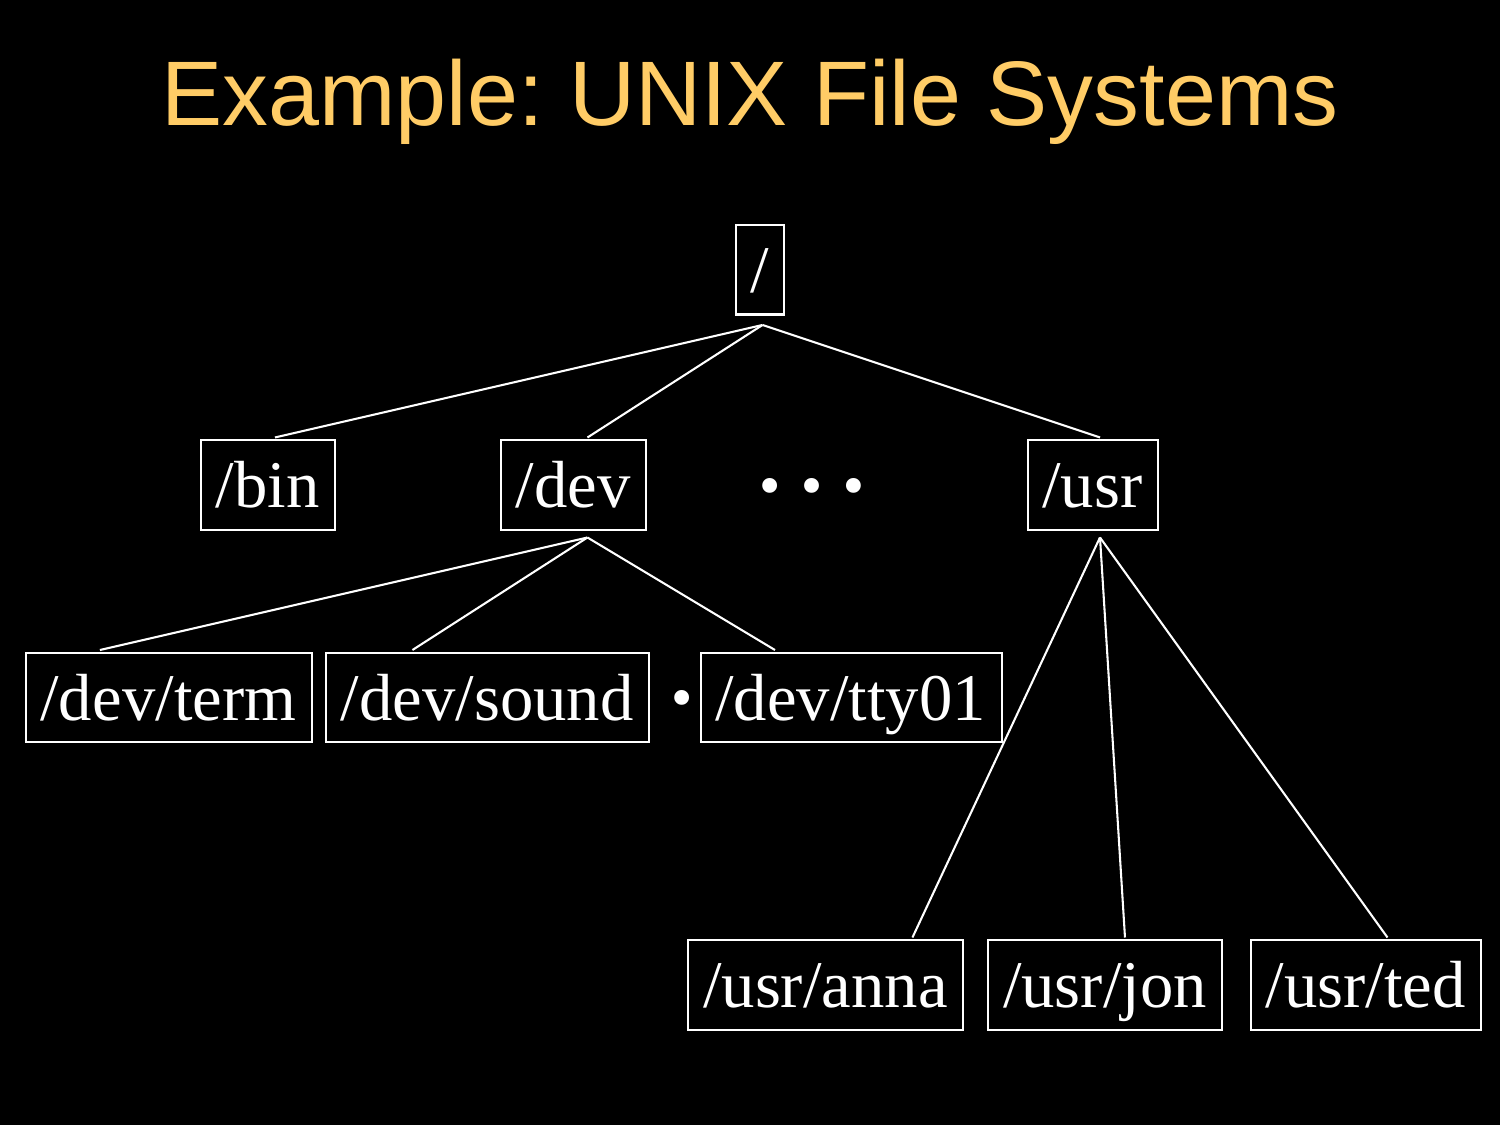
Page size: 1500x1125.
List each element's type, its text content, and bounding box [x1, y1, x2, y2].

text_box /usr/jon [988, 940, 1223, 1030]
text_box / [736, 224, 785, 315]
text_box /usr [1027, 440, 1158, 530]
text_box . [669, 584, 713, 611]
text_box /bin [201, 440, 335, 530]
text_box … [735, 371, 890, 526]
text_box /usr/ted [1251, 940, 1482, 1030]
text_box /usr/anna [688, 940, 964, 1030]
text_box /dev/sound [325, 652, 650, 743]
text_box /dev [501, 440, 647, 530]
text_box /dev/term [25, 652, 312, 743]
text_box /dev/tty01 [700, 652, 1002, 743]
title Example: UNIX File Systems [22, 34, 1480, 153]
text_box . [651, 584, 713, 739]
